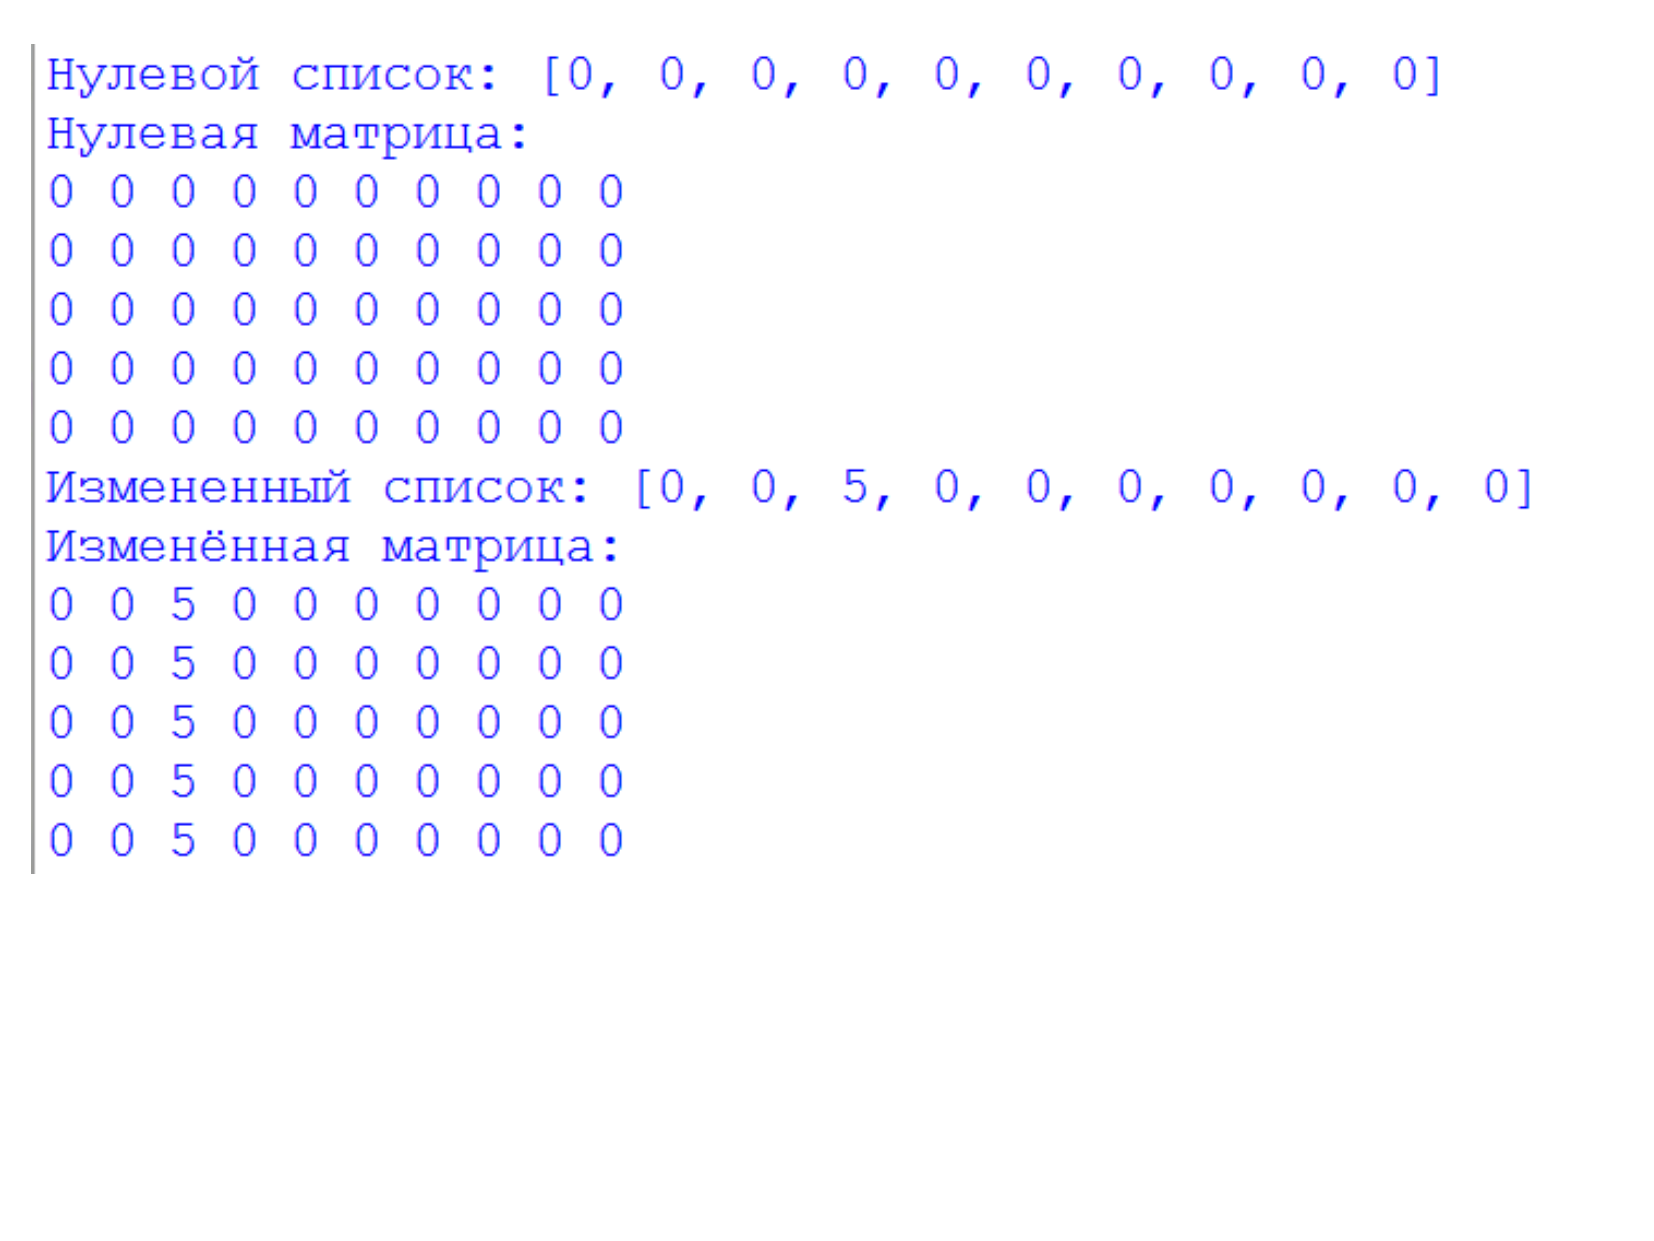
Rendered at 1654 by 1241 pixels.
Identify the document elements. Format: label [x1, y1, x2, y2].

picture [31, 44, 1619, 875]
